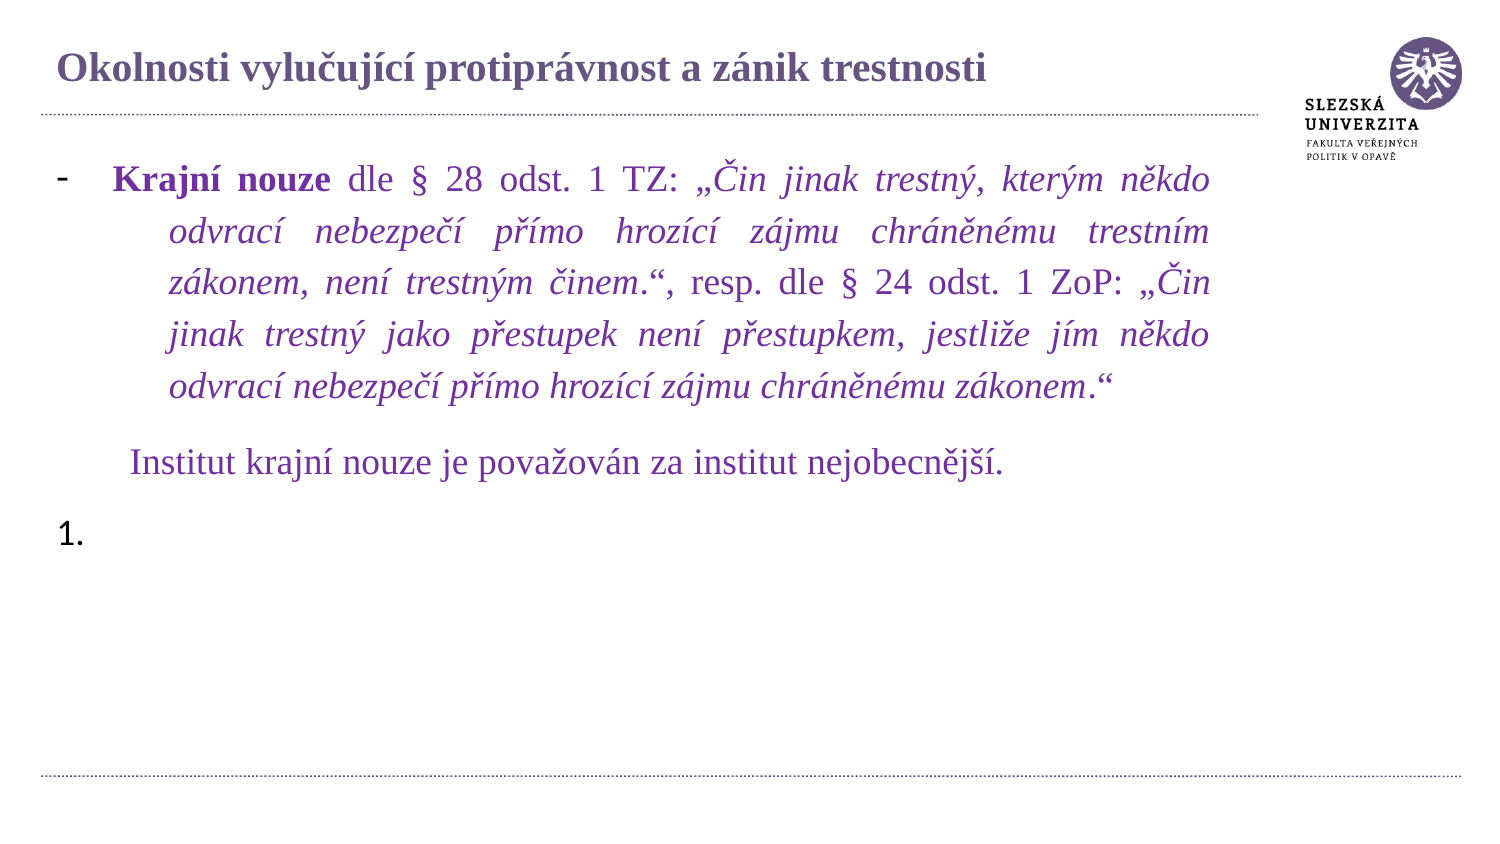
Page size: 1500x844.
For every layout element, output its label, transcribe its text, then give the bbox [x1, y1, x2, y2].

text_box Krajní nouze dle § 28 odst. 1 TZ: „Čin jinak trestný, kterým někdo odvrací nebezpečí přímo hrozící zájmu chráněnému trestním zákonem, není trestným činem.“, resp. dle § 24 odst. 1 ZoP: „Čin jinak trestný jako přestupek není přestupkem, jestliže jím někdo odvrací nebezpečí přímo hrozící zájmu chráněnému zákonem.“ Institut krajní nouze je považován za institut nejobecnější. [41, 139, 1226, 726]
title Okolnosti vylučující protiprávnost a zánik trestnosti [41, 32, 1325, 116]
